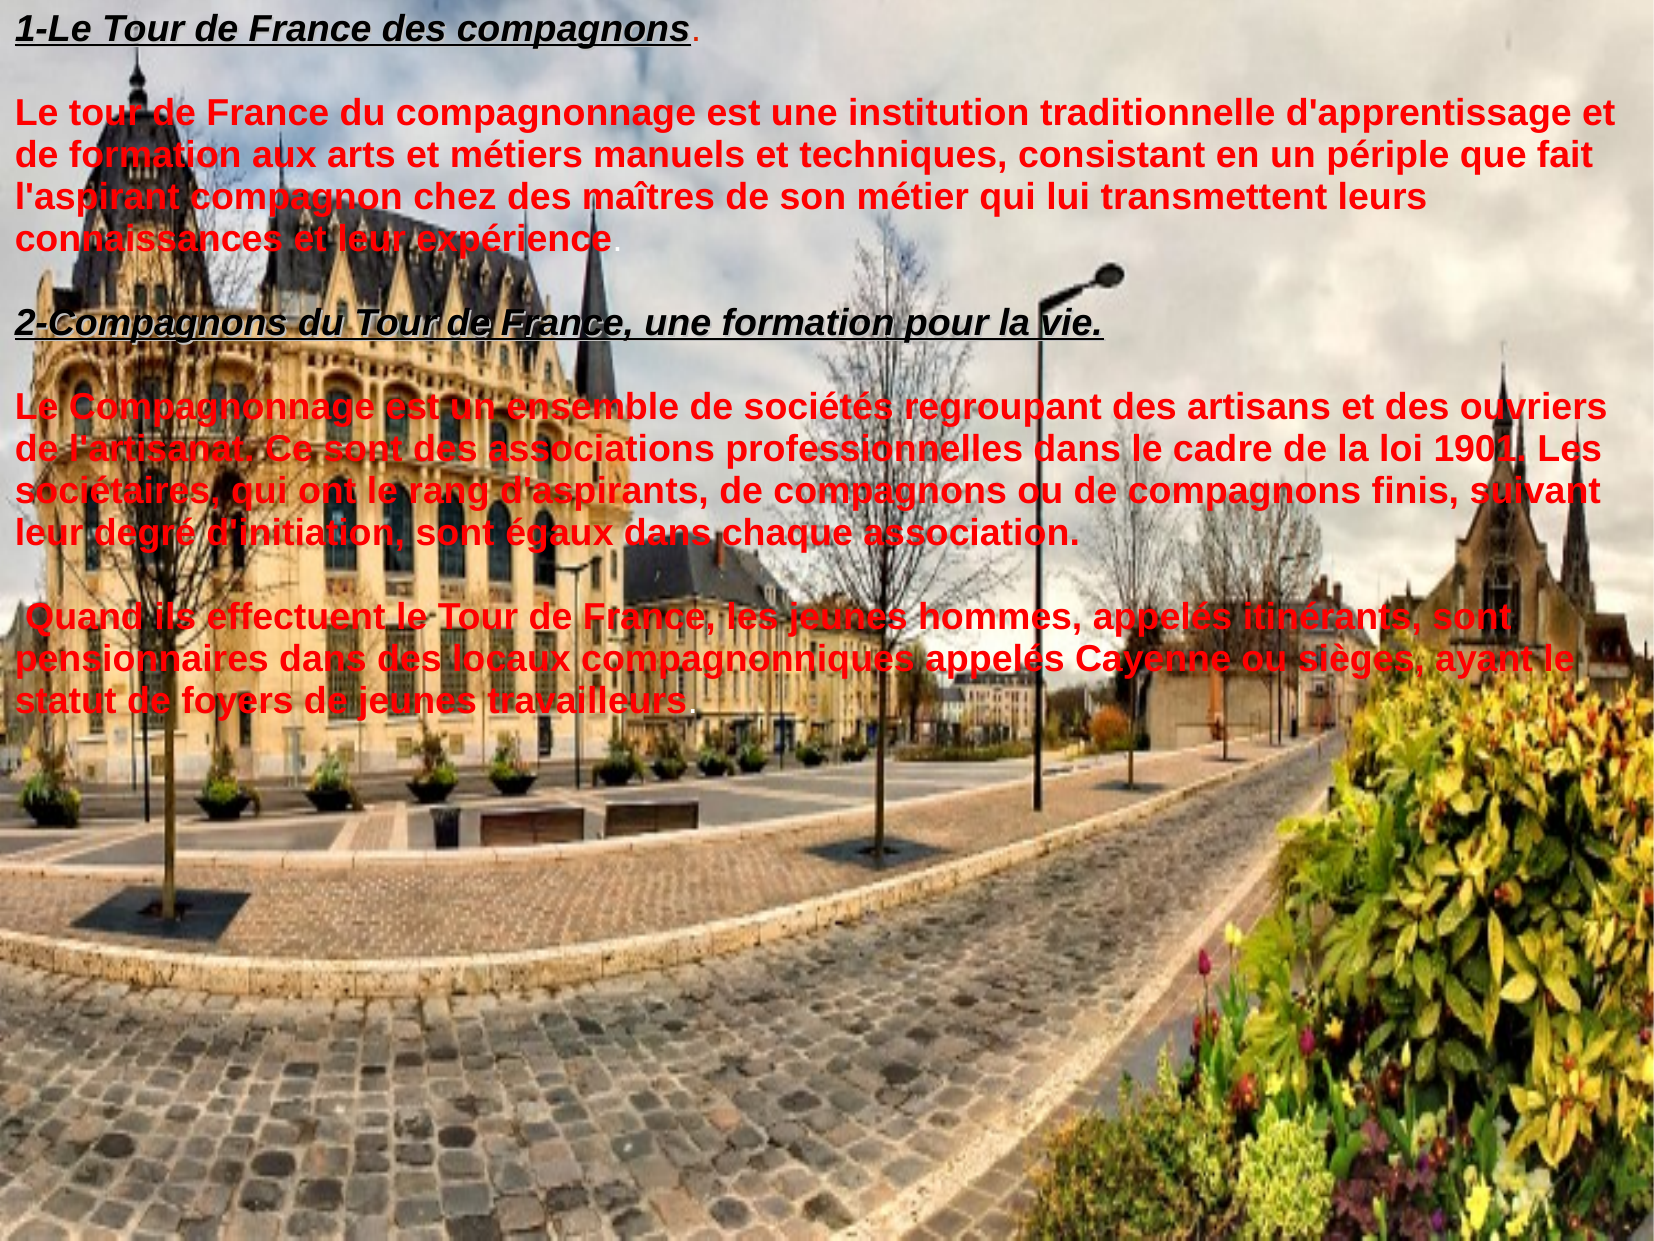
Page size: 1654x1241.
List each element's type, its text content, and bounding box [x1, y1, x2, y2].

text_box 1-Le Tour de France des compagnons. Le tour de France du compagnonnage est une institution traditionnelle d'apprentissage et de formation aux arts et métiers manuels et techniques, consistant en un périple que fait l'aspirant compagnon chez des maîtres de son métier qui lui transmettent leurs connaissances et leur expérience. 2-Compagnons du Tour de France, une formation pour la vie. Le Compagnonnage est un ensemble de sociétés regroupant des artisans et des ouvriers de l'artisanat. Ce sont des associations professionnelles dans le cadre de la loi 1901. Les sociétaires, qui ont le rang d'aspirants, de compagnons ou de compagnons finis, suivant leur degré d'initiation, sont égaux dans chaque association. Quand ils effectuent le Tour de France, les jeunes hommes, appelés itinérants, sont pensionnaires dans des locaux compagnonniques appelés Cayenne ou sièges, ayant le statut de foyers de jeunes travailleurs. [0, 0, 1654, 746]
picture [0, 746, 1654, 1241]
